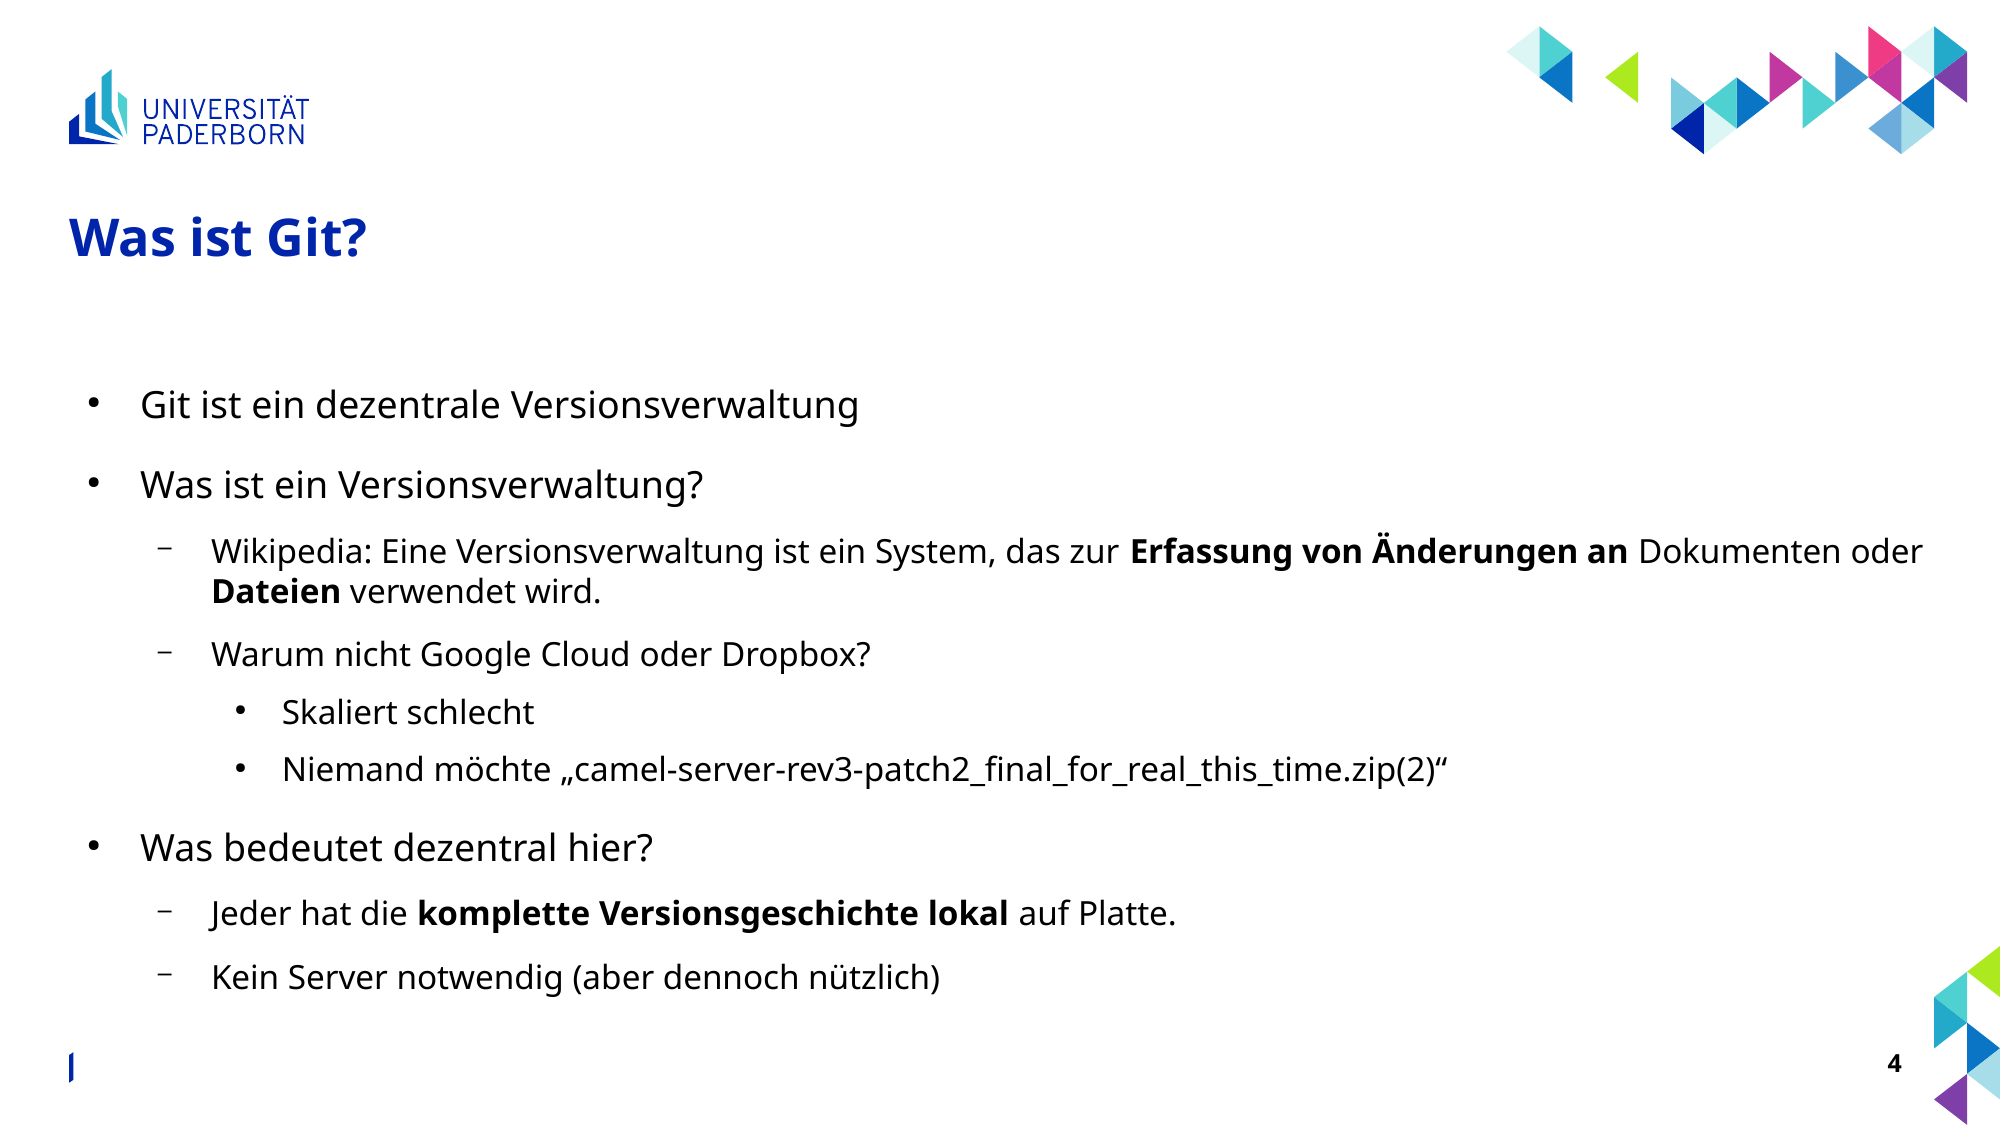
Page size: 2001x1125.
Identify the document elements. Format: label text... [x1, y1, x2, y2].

title Was ist Git? [69, 204, 1931, 347]
list Git ist ein dezentrale Versionsverwaltung Was ist ein Versionsverwaltung? Wikipedia: Eine Versionsverwaltung ist ein System, das zur Erfassung von Änderungen an Dokumenten oder Dateien verwendet wird. Warum nicht Google Cloud oder Dropbox? Skaliert schlecht Niemand möchte „camel-server-rev3-patch2_final_for_real_this_time.zip(2)“ Was bedeutet dezentral hier? Jeder hat die komplette Versionsgeschichte lokal auf Platte. Kein Server notwendig (aber dennoch nützlich) [69, 375, 1931, 1001]
